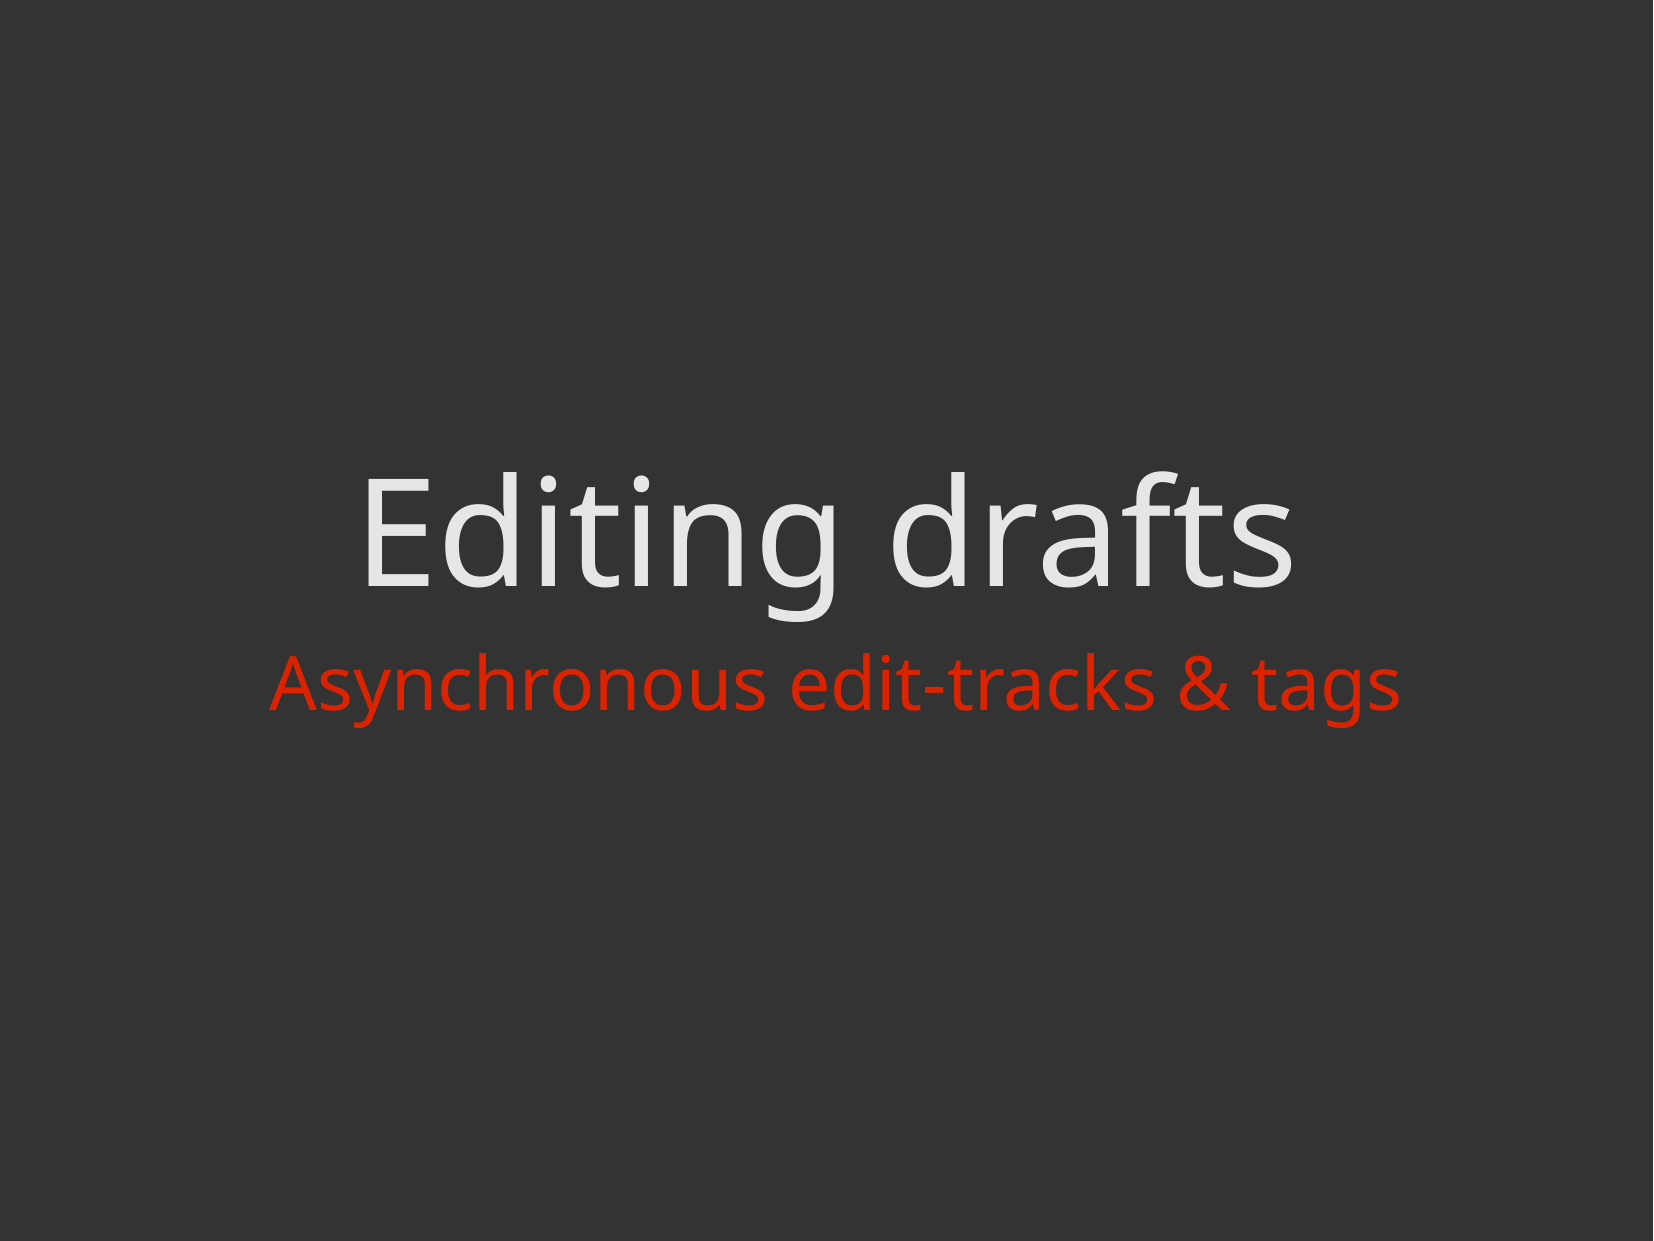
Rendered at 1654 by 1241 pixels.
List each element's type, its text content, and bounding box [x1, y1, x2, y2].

subtitle Editing drafts Asynchronous edit-tracks & tags [82, 56, 1571, 1102]
